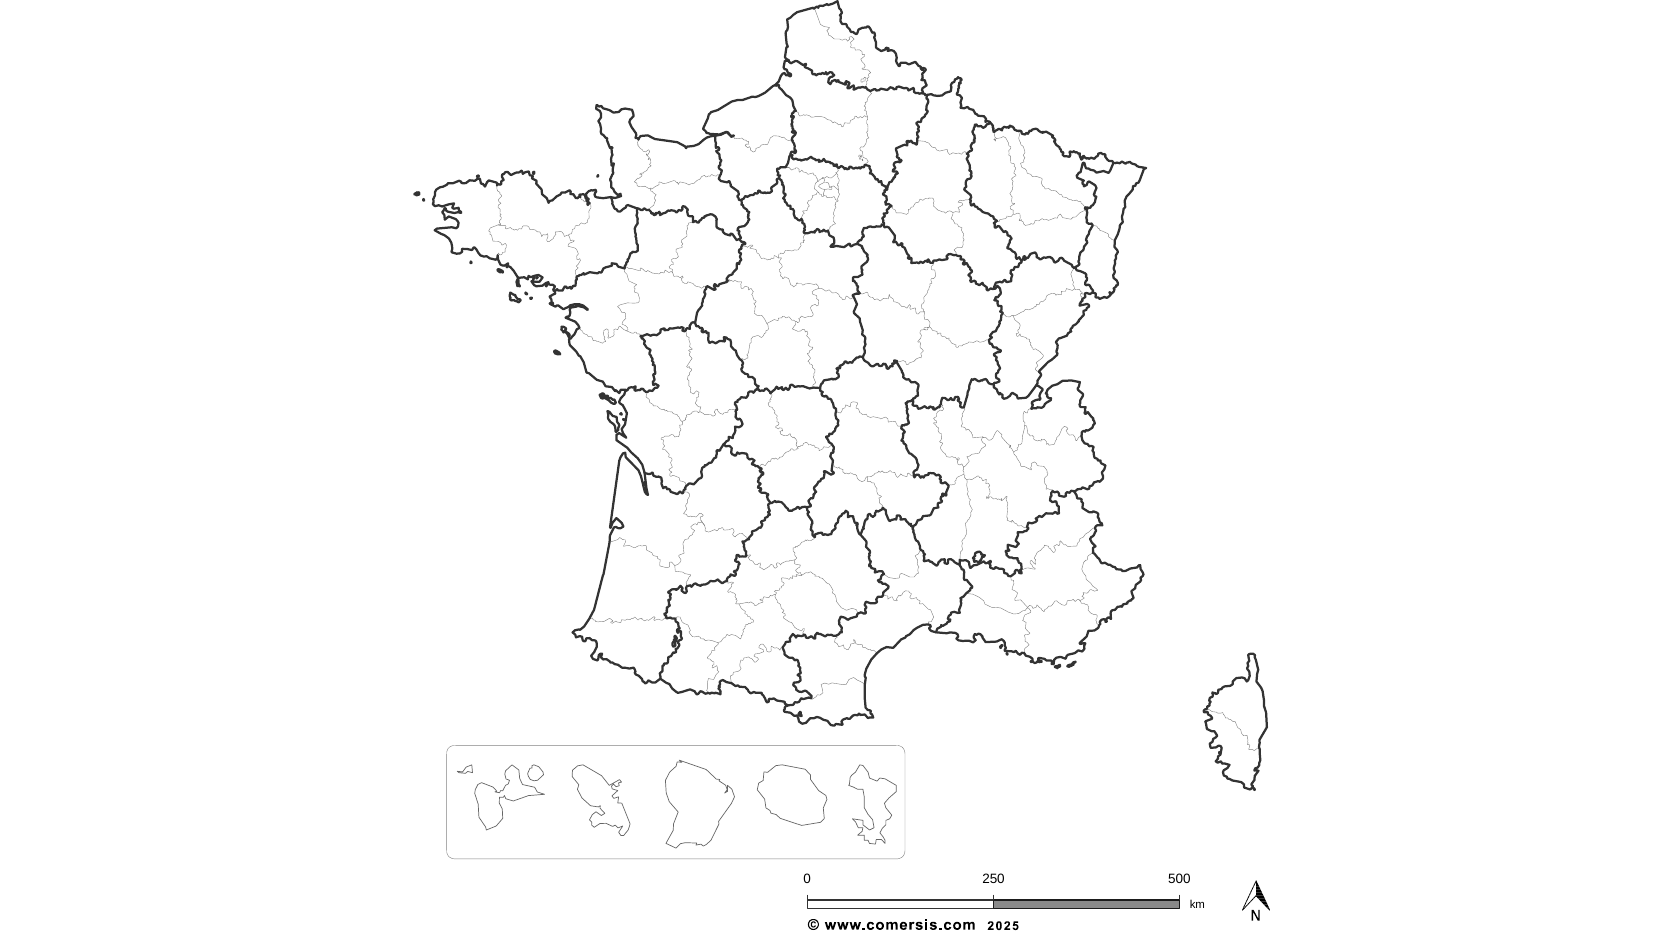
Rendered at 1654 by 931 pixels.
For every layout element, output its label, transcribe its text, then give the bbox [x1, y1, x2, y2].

text_box [866, 921, 875, 930]
text_box [1004, 921, 1011, 930]
text_box [807, 919, 819, 931]
text_box [1251, 909, 1260, 921]
text_box [899, 921, 908, 930]
text_box [944, 921, 952, 930]
text_box [808, 901, 993, 908]
text_box 250 [982, 871, 1006, 888]
text_box [432, 1, 1147, 726]
text_box [824, 922, 862, 930]
text_box km [1189, 897, 1206, 911]
text_box [953, 921, 962, 930]
text_box 500 [1168, 871, 1192, 888]
text_box [886, 921, 898, 930]
text_box [1208, 655, 1265, 787]
text_box [963, 921, 975, 930]
text_box [929, 921, 937, 930]
text_box [1242, 880, 1270, 911]
text_box [996, 921, 1002, 931]
text_box [876, 921, 884, 930]
text_box 0 [803, 871, 812, 888]
text_box [1012, 921, 1019, 931]
text_box [909, 921, 923, 930]
text_box [610, 416, 617, 426]
text_box [994, 901, 1179, 908]
text_box [447, 746, 904, 858]
text_box [987, 921, 994, 930]
